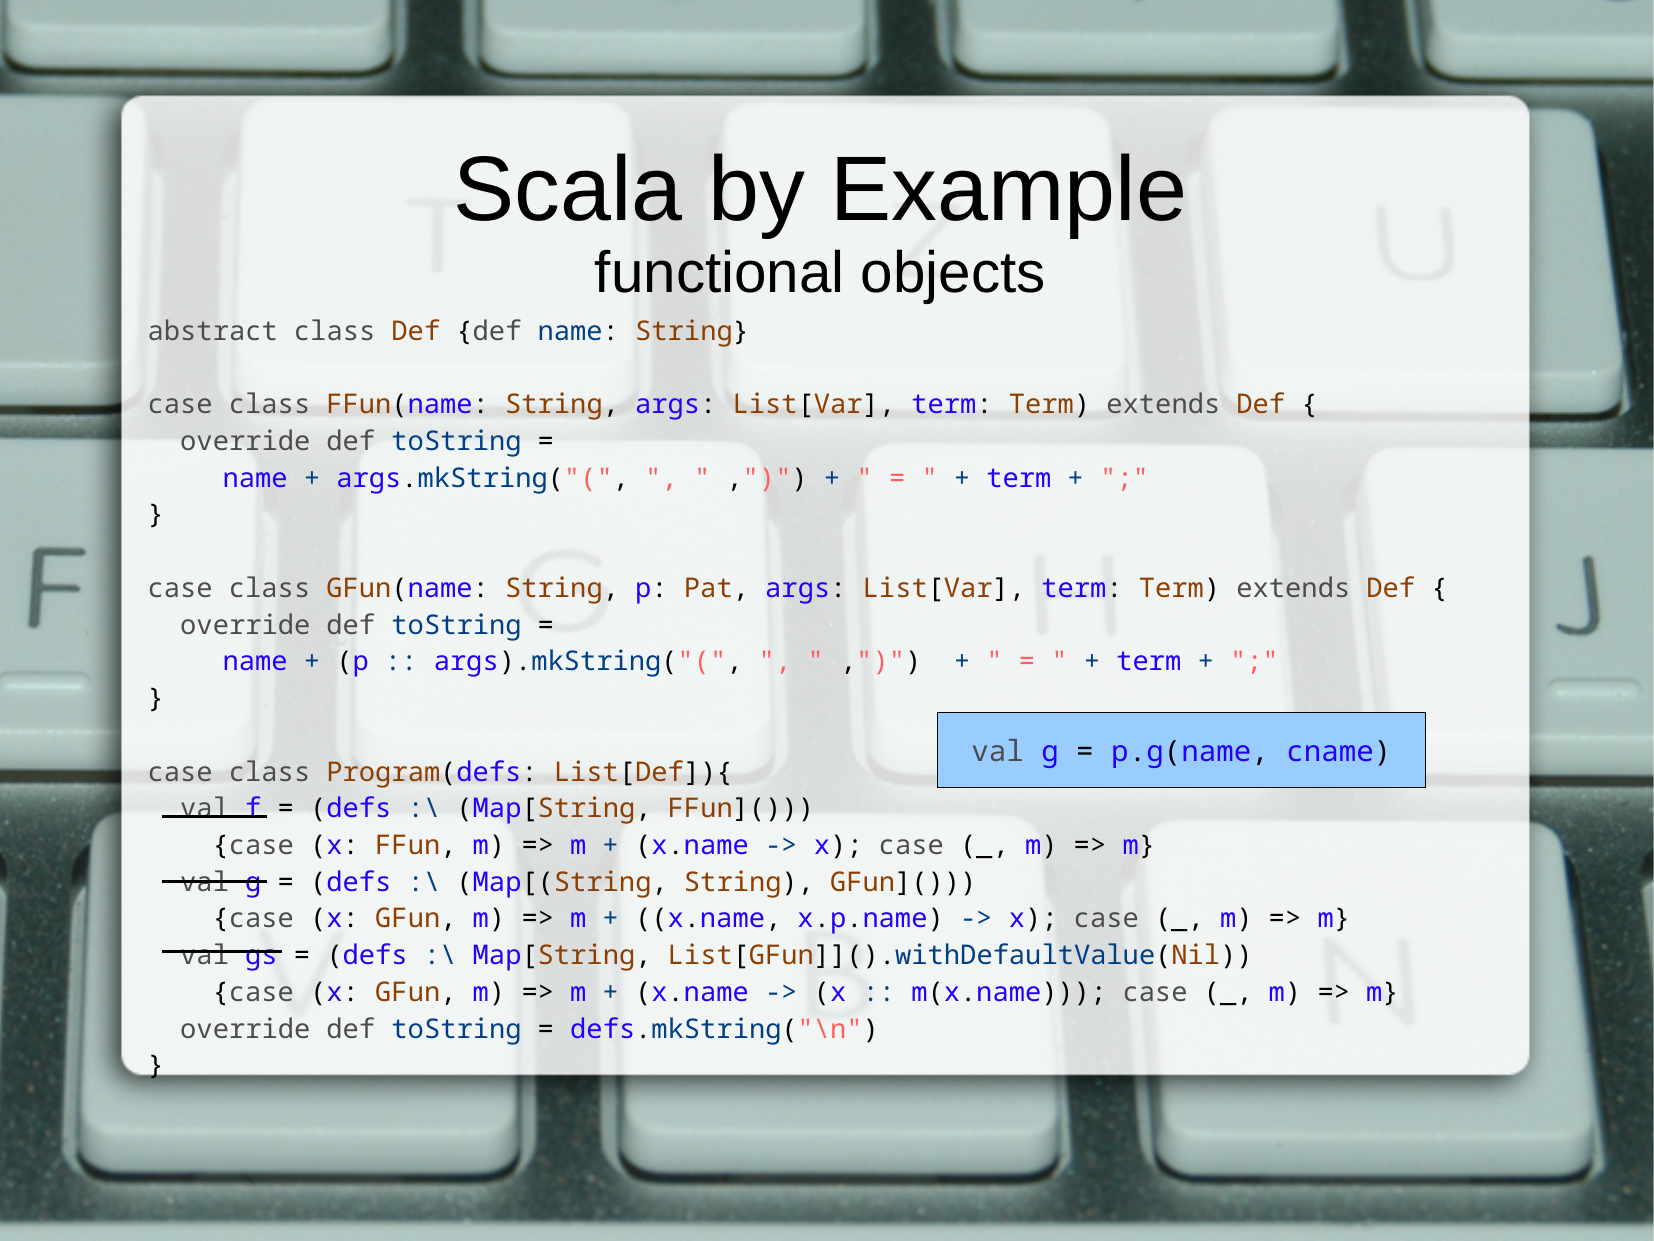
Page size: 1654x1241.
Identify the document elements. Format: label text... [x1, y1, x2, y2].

text_box val g = p.g(name, cname) [937, 712, 1426, 788]
subtitle abstract class Def {def name: String} case class FFun(name: String, args: List[Var], term: Term) extends Def { override def toString = name + args.mkString("(", ", " ,")") + " = " + term + ";" } case class GFun(name: String, p: Pat, args: List[Var], term: Term) extends Def { override def toString = name + (p :: args).mkString("(", ", " ,")") + " = " + term + ";" } case class Program(defs: List[Def]){ val f = (defs :\ (Map[String, FFun]())) {case (x: FFun, m) => m + (x.name -> x); case (_, m) => m} val g = (defs :\ (Map[(String, String), GFun]())) {case (x: GFun, m) => m + ((x.name, x.p.name) -> x); case (_, m) => m} val gs = (defs :\ Map[String, List[GFun]]().withDefaultValue(Nil)) {case (x: GFun, m) => m + (x.name -> (x :: m(x.name))); case (_, m) => m} override def toString = defs.mkString("\n") } [147, 350, 1506, 1045]
title Scala by Example functional objects [135, 117, 1506, 325]
picture [0, 0, 1654, 1241]
